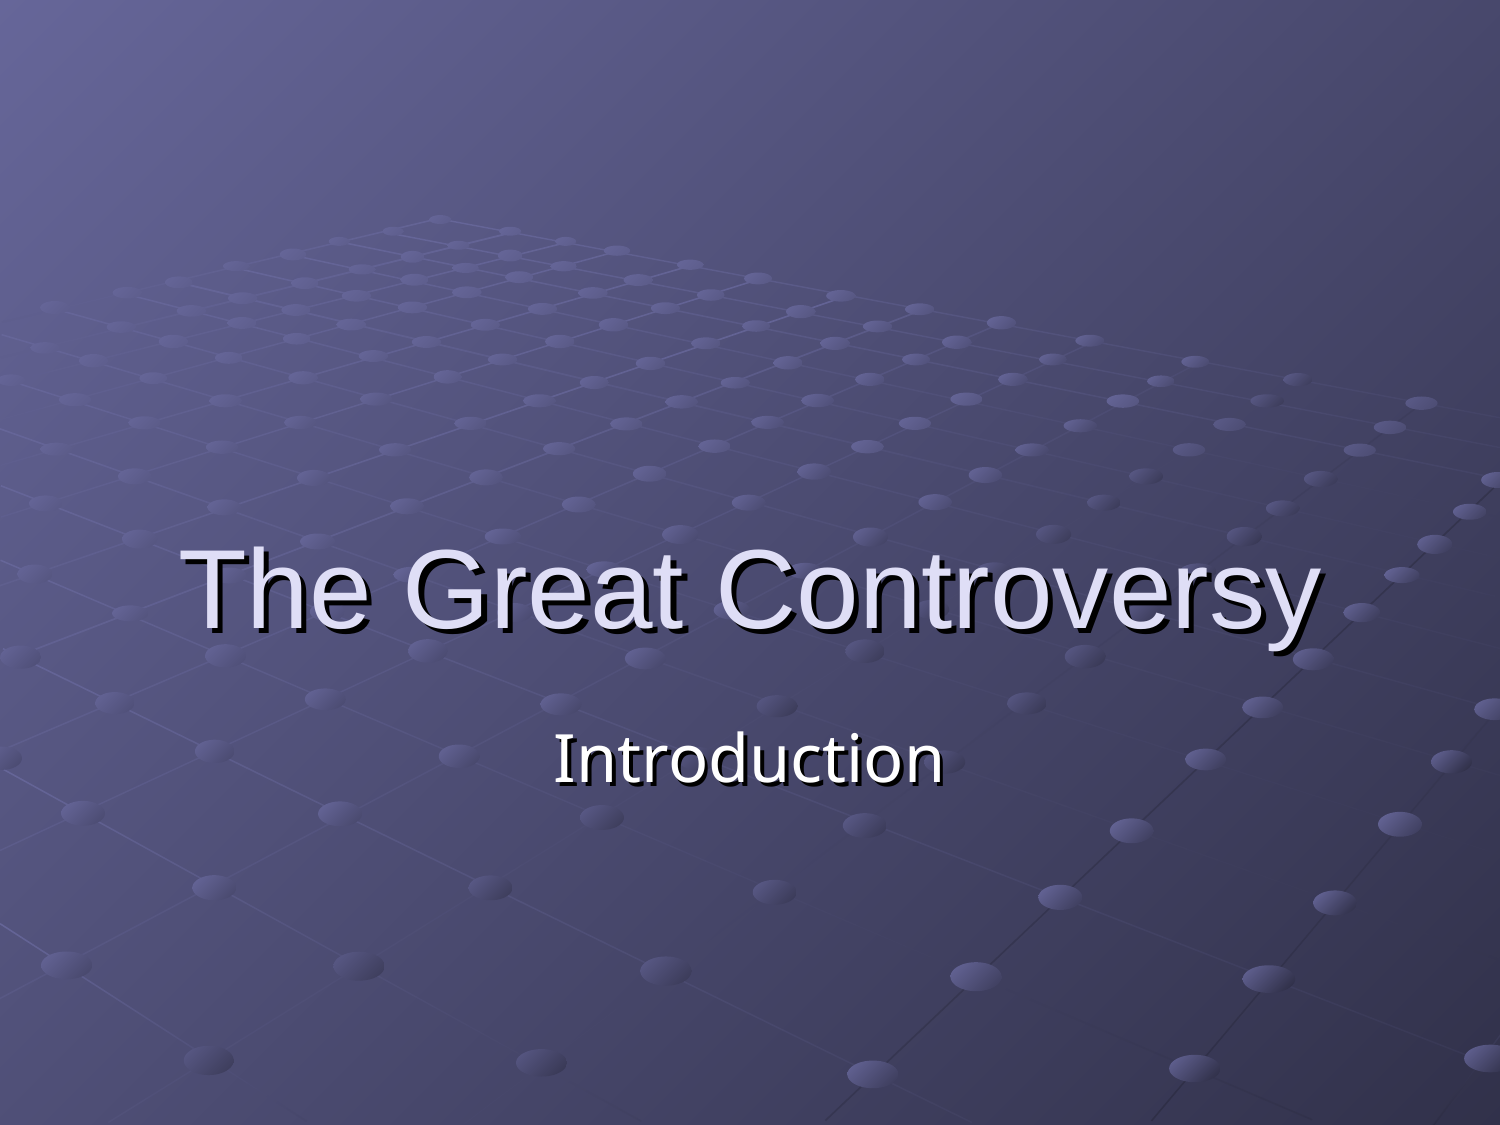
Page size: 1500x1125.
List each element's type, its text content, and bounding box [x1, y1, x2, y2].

subtitle Introduction [225, 708, 1276, 996]
title The Great Controversy [112, 373, 1388, 659]
